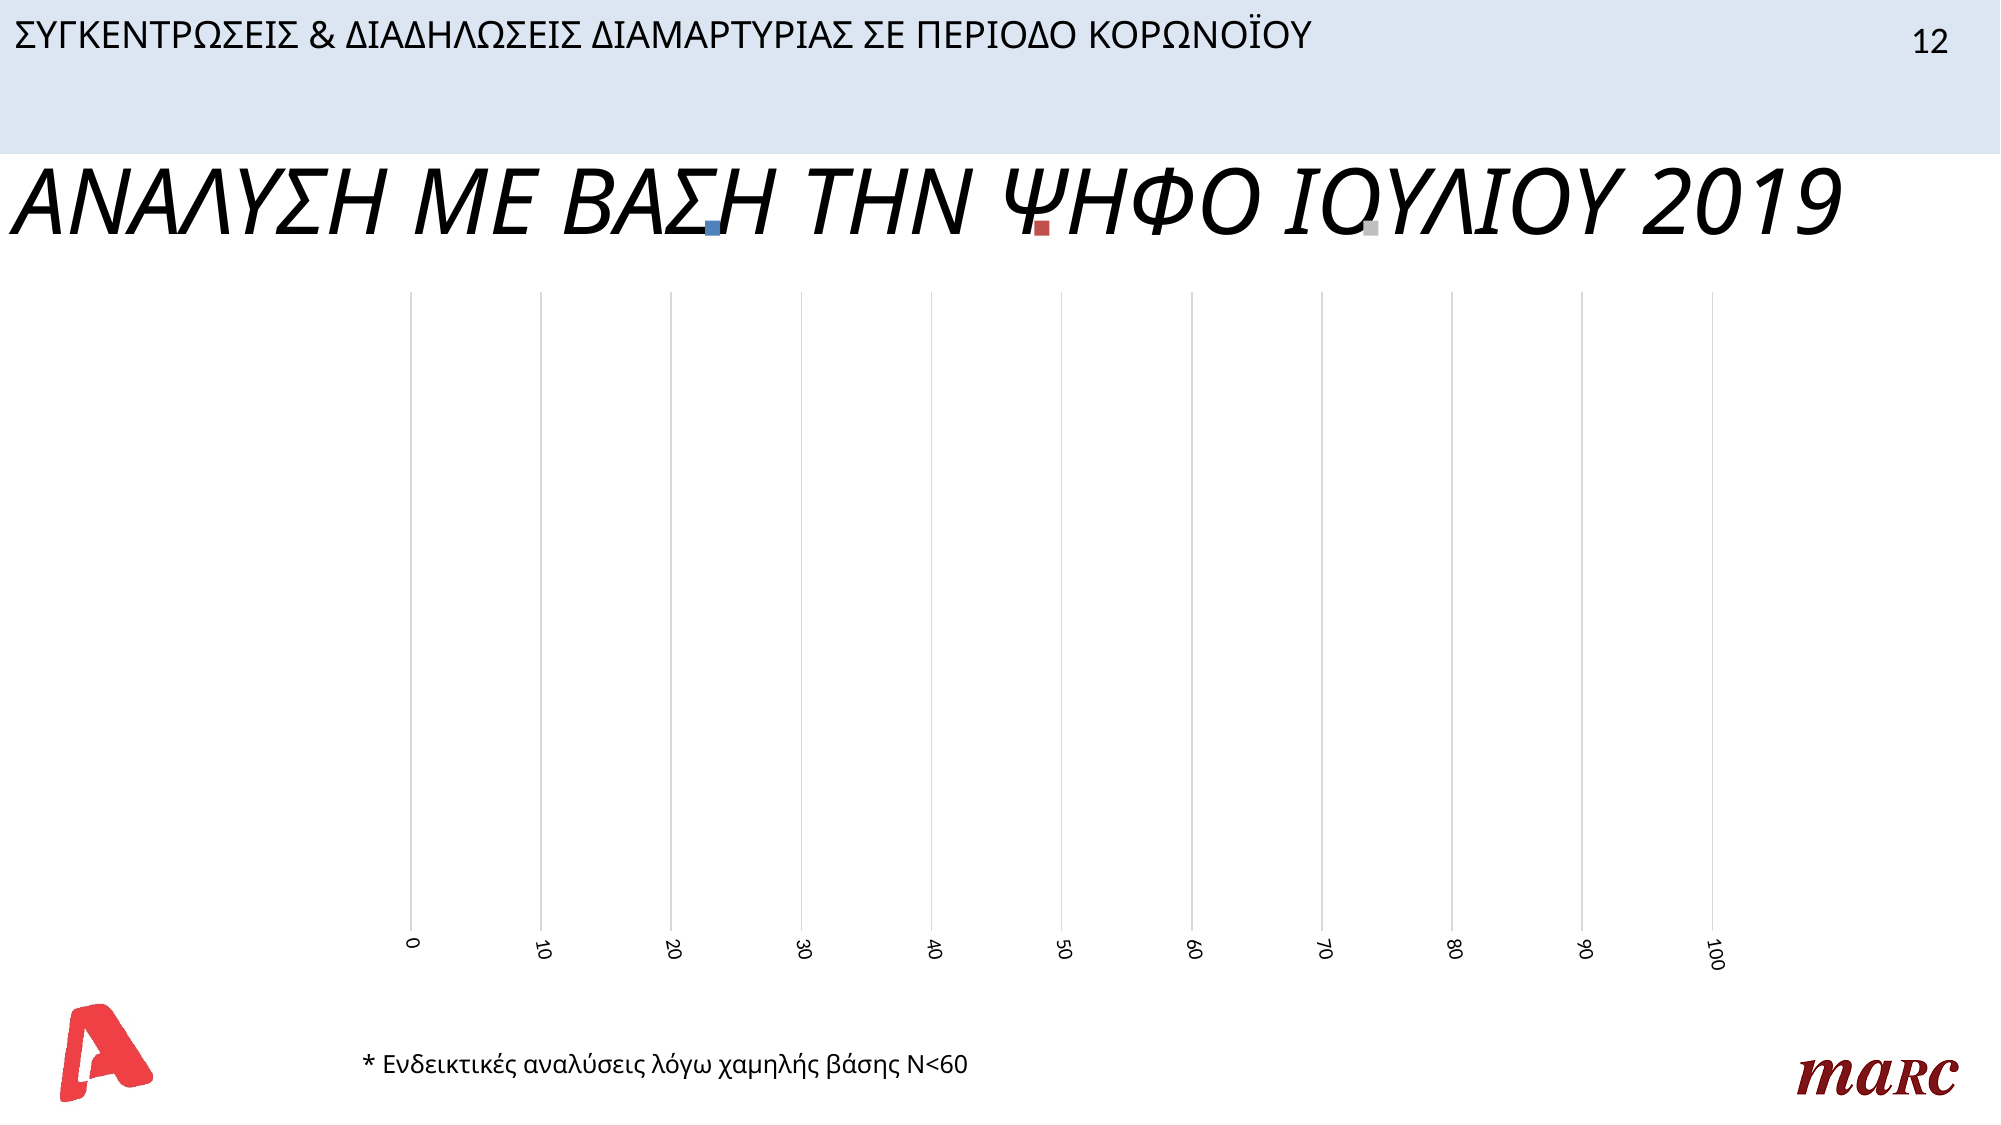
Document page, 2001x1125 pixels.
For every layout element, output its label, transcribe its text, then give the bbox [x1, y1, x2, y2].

picture [1784, 1049, 1972, 1103]
text_box * Ενδεικτικές αναλύσεις λόγω χαμηλής βάσης Ν<60 [347, 1041, 1091, 1086]
picture [0, 978, 201, 1121]
chart [81, 174, 1823, 1001]
title ΣΥΓΚΕΝΤΡΩΣΕΙΣ & ΔΙΑΔΗΛΩΣΕΙΣ ΔΙΑΜΑΡΤΥΡΙΑΣ ΣΕ ΠΕΡΙΟΔΟ ΚΟΡΩΝΟΪΟΥ ΑΝΑΛΥΣΗ ΜΕ ΒΑΣΗ ΤΗΝ ΨΗΦΟ ΙΟΥΛΙΟΥ 2019 [0, 9, 2000, 142]
